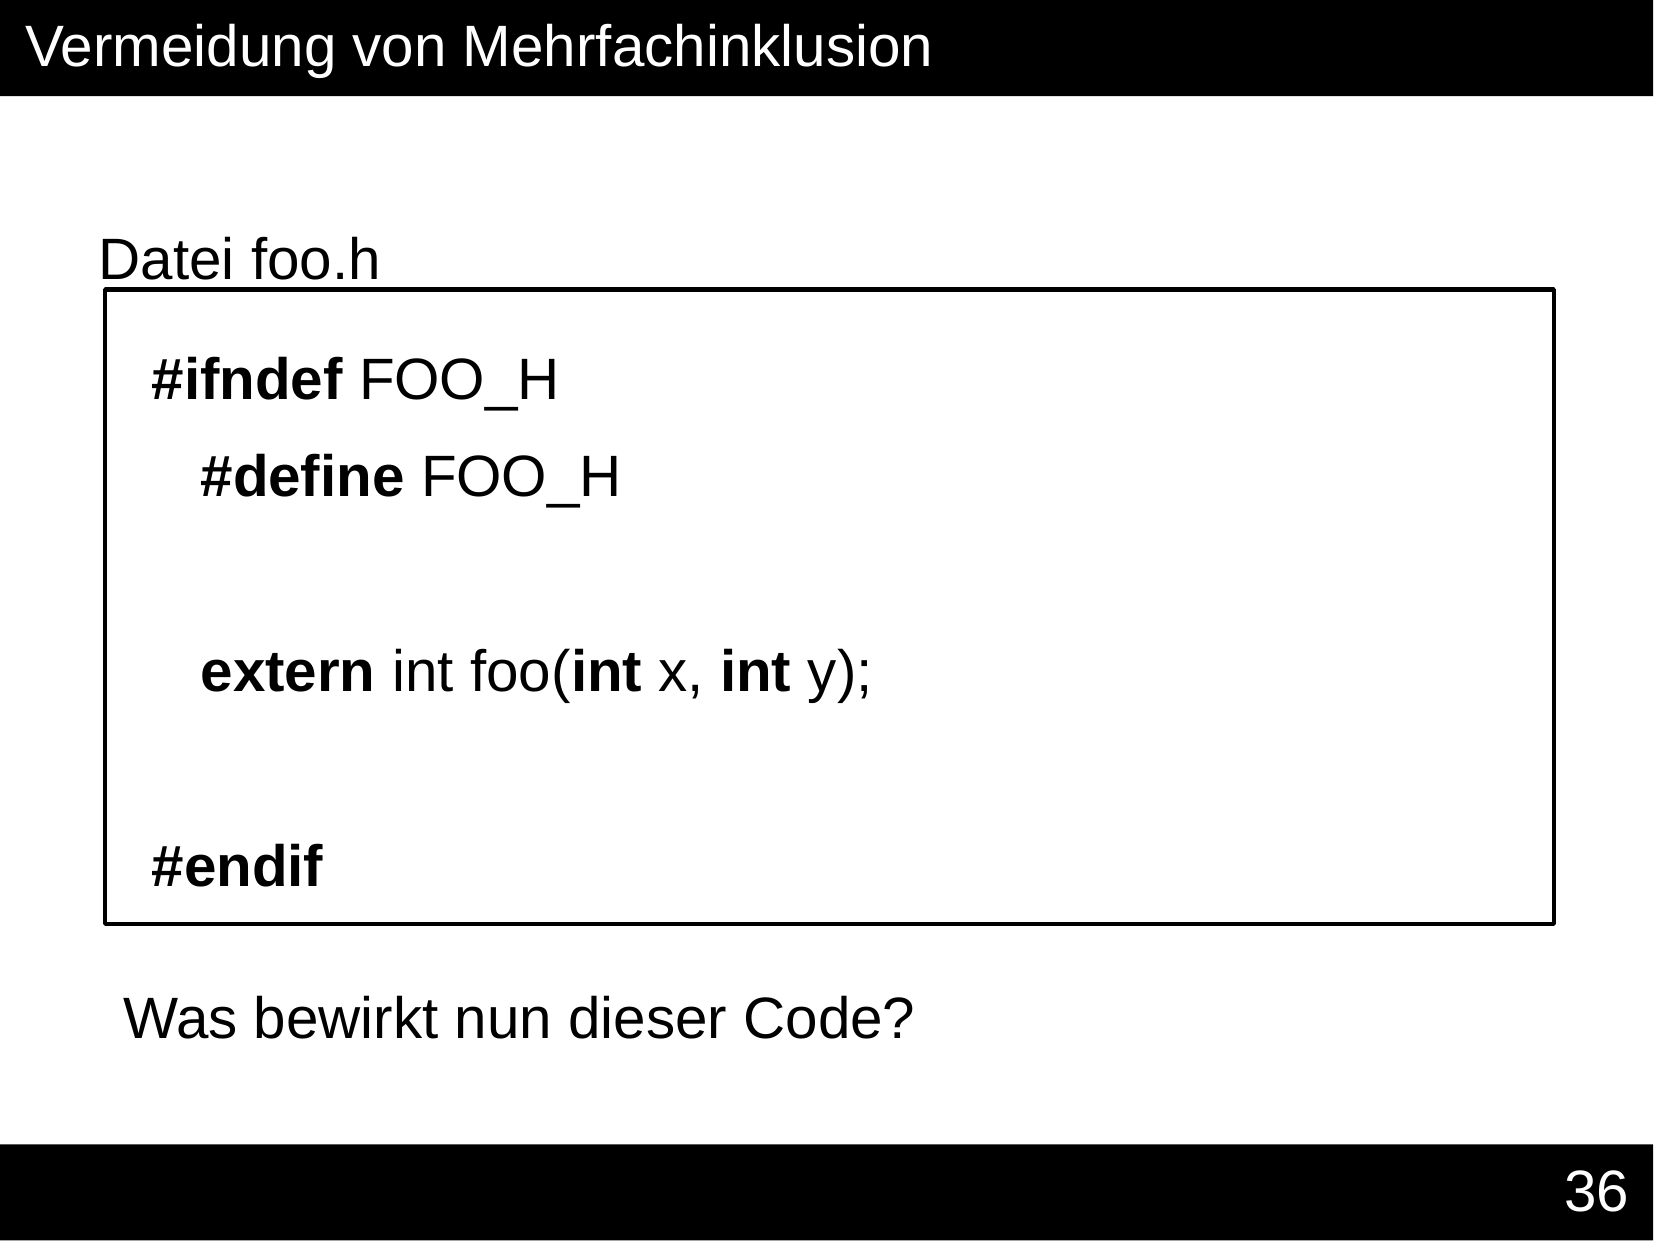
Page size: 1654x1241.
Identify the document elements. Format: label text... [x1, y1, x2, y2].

text_box Vermeidung von Mehrfachinklusion [10, 6, 953, 94]
text_box Datei foo.h [83, 187, 550, 268]
text_box #ifndef FOO_H #define FOO_H extern int foo(int x, int y); #endif [105, 289, 1554, 924]
text_box Was bewirkt nun dieser Code? [108, 978, 932, 1059]
